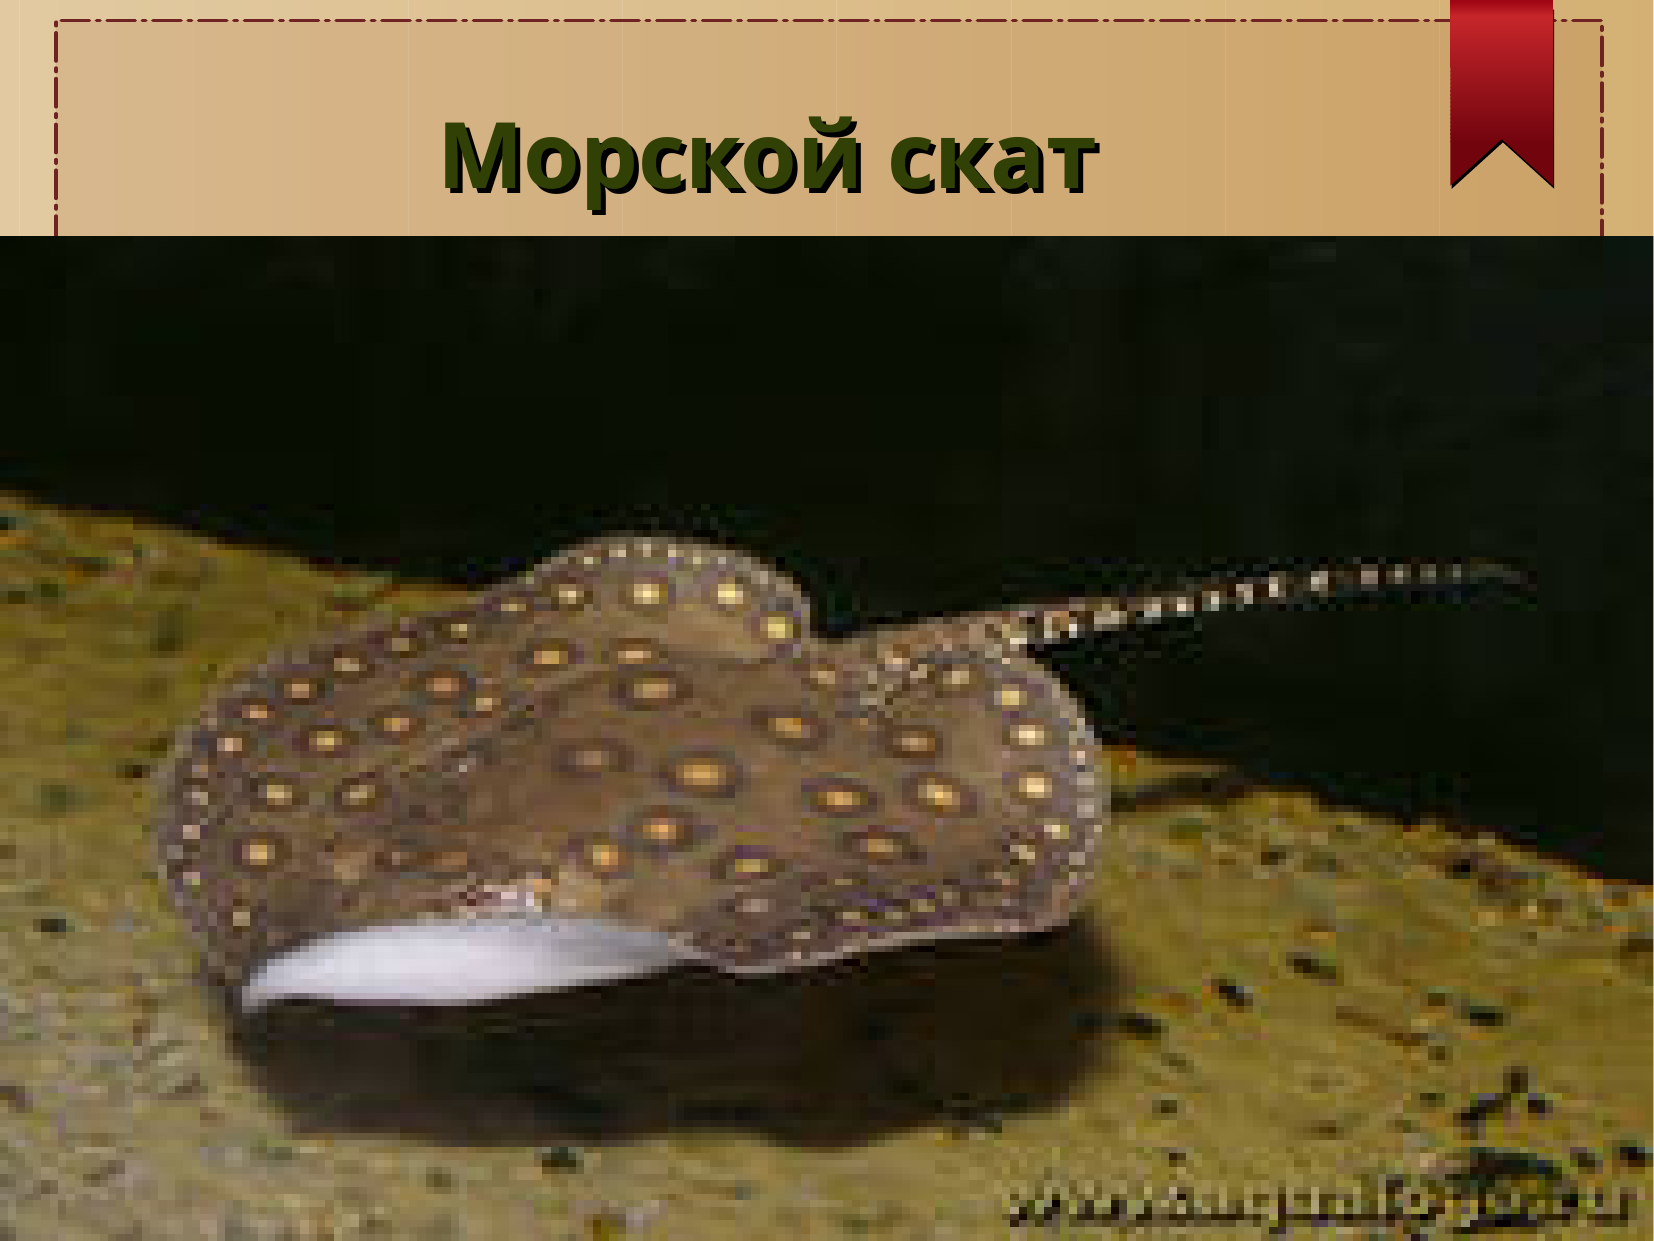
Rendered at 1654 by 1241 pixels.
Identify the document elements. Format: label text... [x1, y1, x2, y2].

picture [0, 236, 1654, 1241]
title Морской скат [82, 49, 1453, 236]
